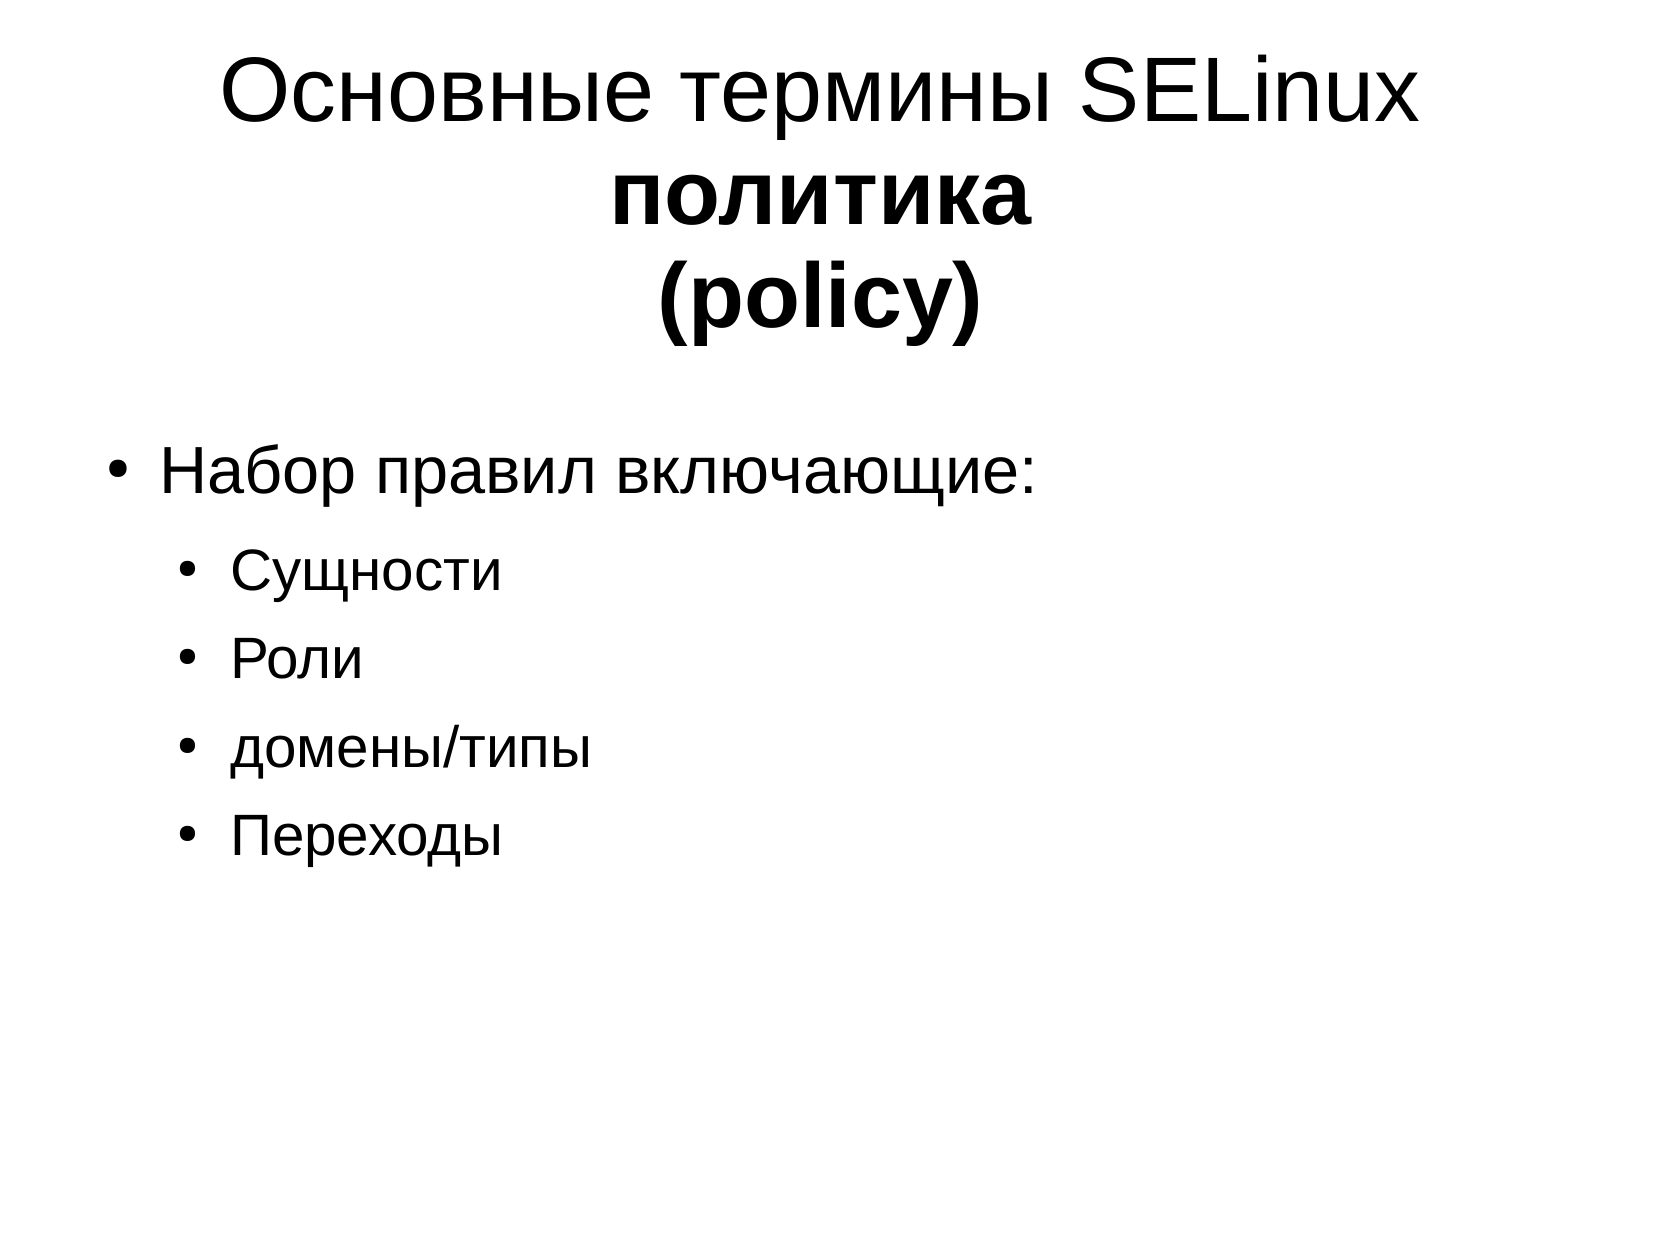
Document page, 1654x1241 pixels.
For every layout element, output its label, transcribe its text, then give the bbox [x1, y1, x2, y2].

title Основные термины SELinux политика (policy) [76, 38, 1565, 347]
list Набор правил включающие: Сущности Роли домены/типы Переходы [88, 432, 1577, 967]
